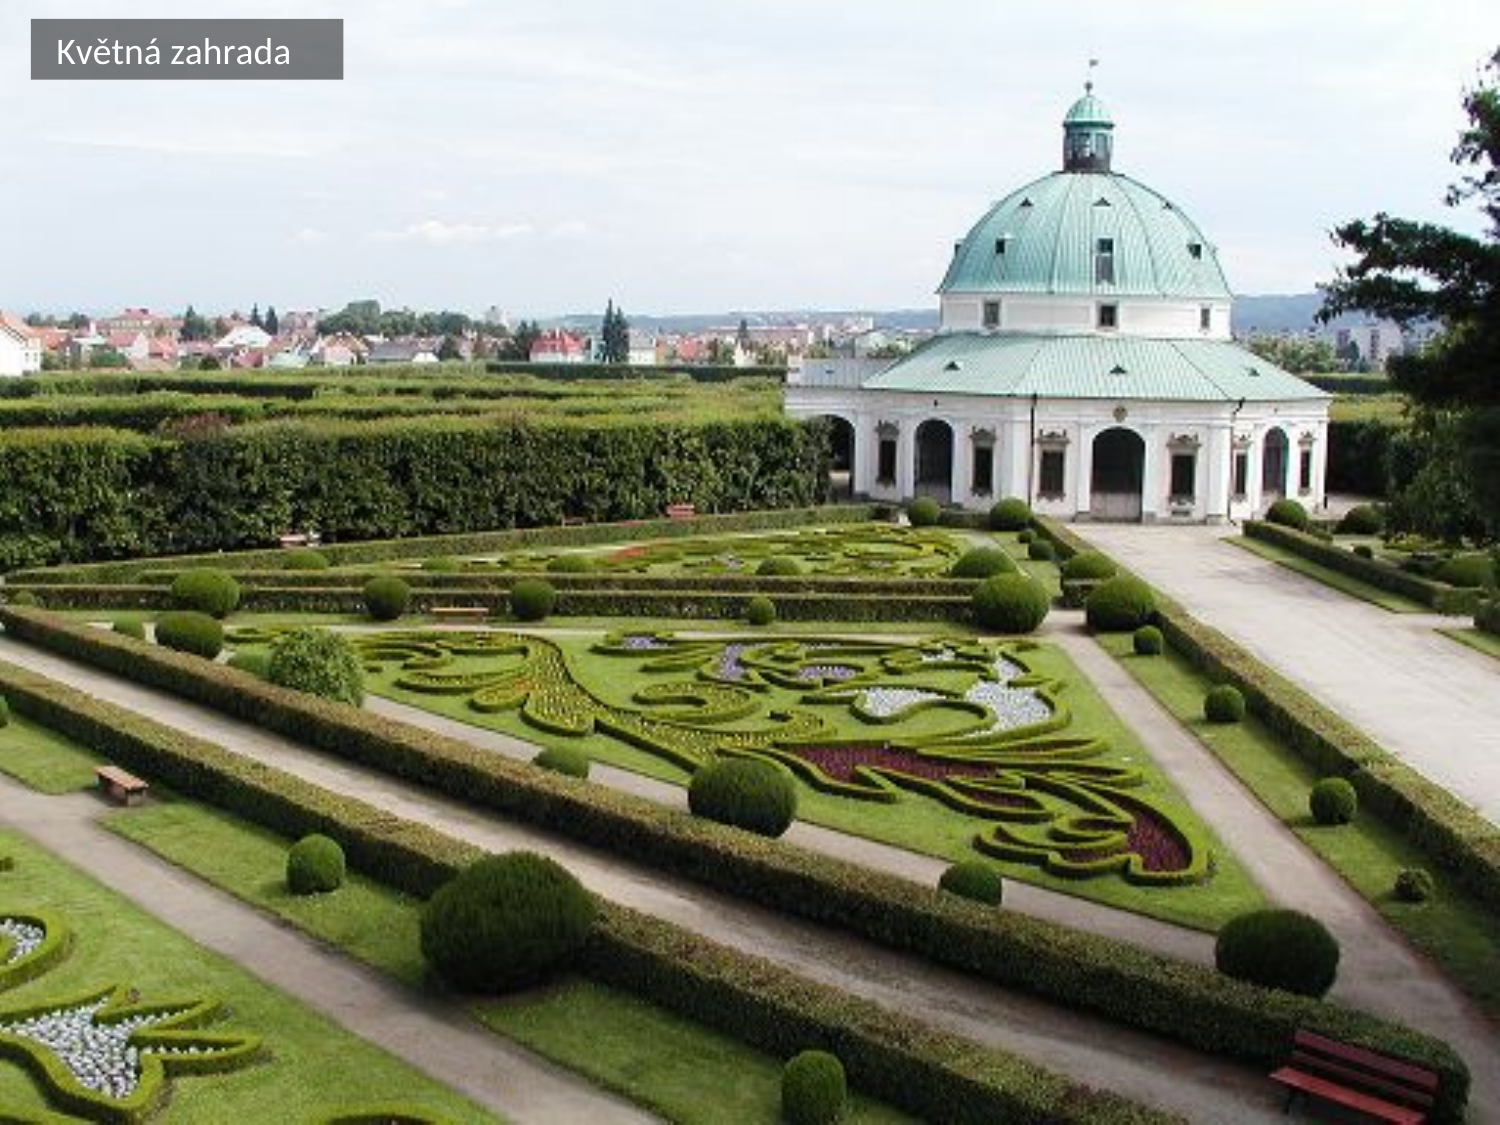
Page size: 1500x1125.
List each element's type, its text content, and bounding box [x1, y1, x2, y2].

text_box Květná zahrada [41, 18, 307, 80]
text_box [30, 18, 41, 80]
text_box [307, 18, 344, 80]
picture [0, 0, 1500, 1125]
